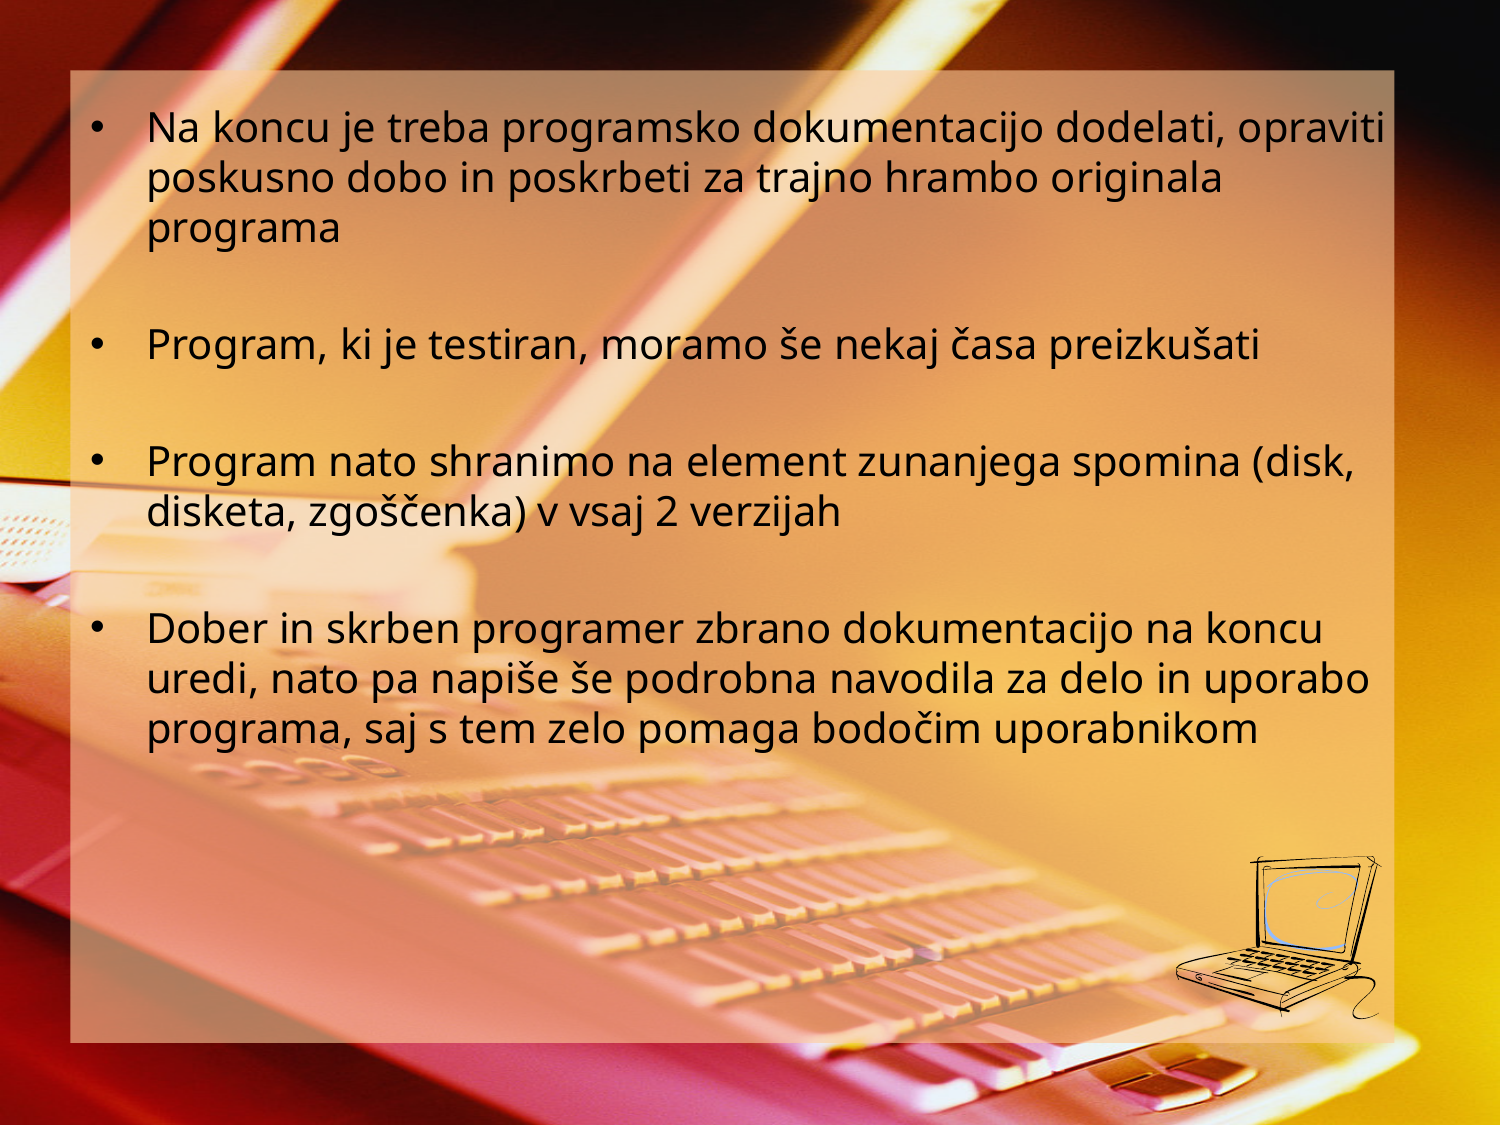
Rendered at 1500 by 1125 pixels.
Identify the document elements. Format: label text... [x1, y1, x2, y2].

list Na koncu je treba programsko dokumentacijo dodelati, opraviti poskusno dobo in poskrbeti za trajno hrambo originala programa Program, ki je testiran, moramo še nekaj časa preizkušati Program nato shranimo na element zunanjega spomina (disk, disketa, zgoščenka) v vsaj 2 verzijah Dober in skrben programer zbrano dokumentacijo na koncu uredi, nato pa napiše še podrobna navodila za delo in uporabo programa, saj s tem zelo pomaga bodočim uporabnikom [75, 93, 1425, 1005]
text_box [70, 70, 1395, 1043]
picture [0, 0, 1500, 1125]
